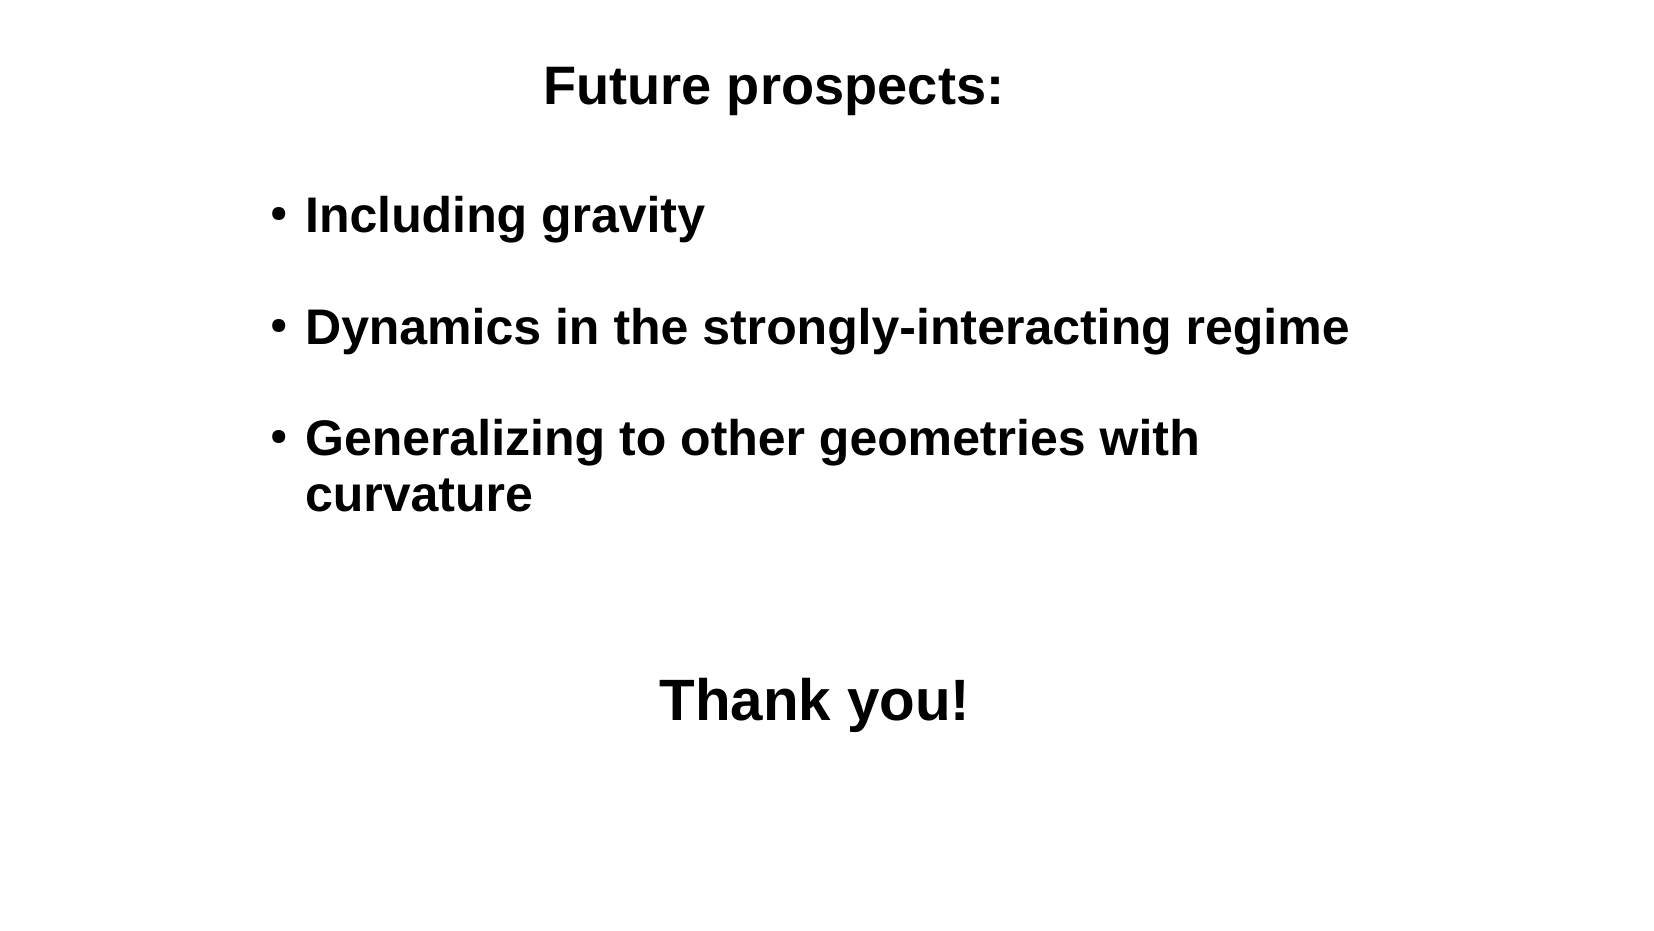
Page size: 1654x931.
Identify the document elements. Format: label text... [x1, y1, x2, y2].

text_box Thank you! [645, 660, 1006, 742]
text_box Including gravity Dynamics in the strongly-interacting regime Generalizing to other geometries with curvature [255, 180, 1411, 541]
title Future prospects: [30, 7, 1519, 164]
